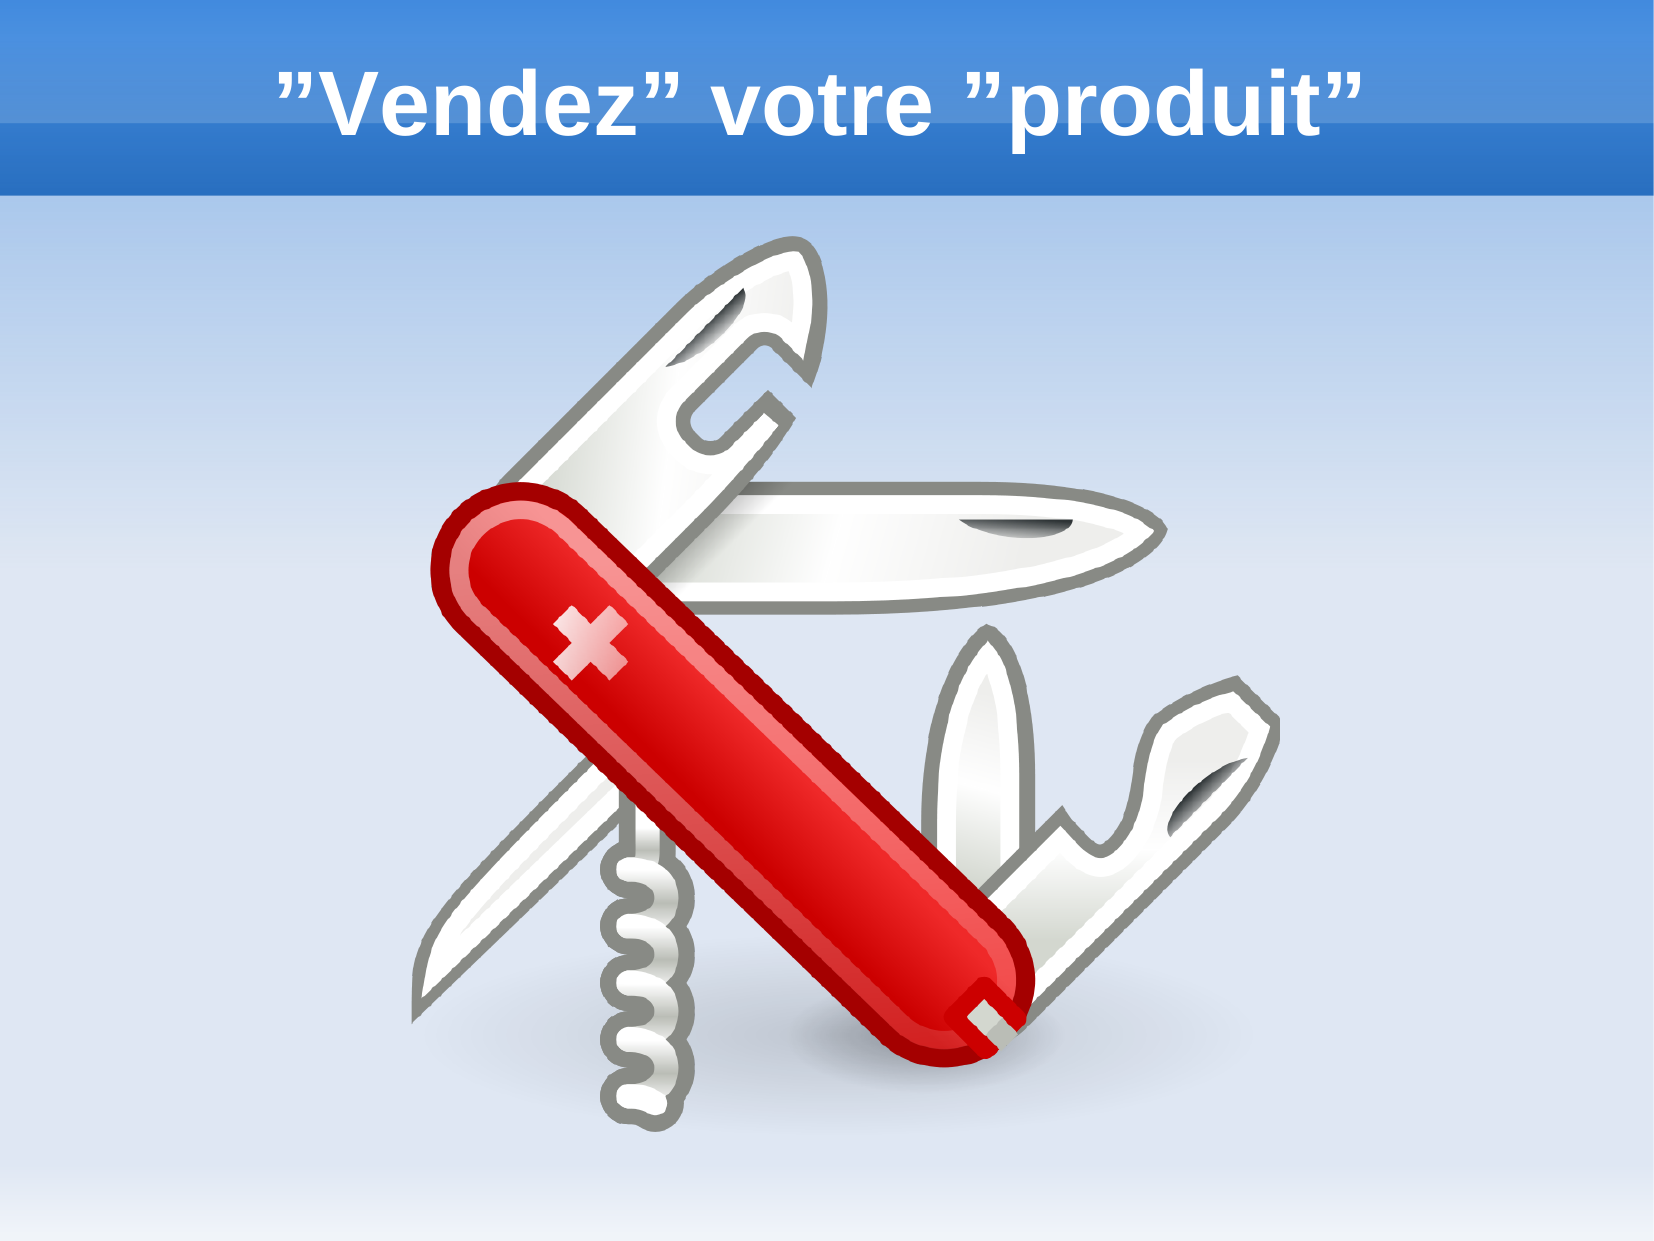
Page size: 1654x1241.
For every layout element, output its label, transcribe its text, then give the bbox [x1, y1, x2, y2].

picture [0, 0, 1654, 1241]
title ”Vendez” votre ”produit” [76, 0, 1565, 208]
